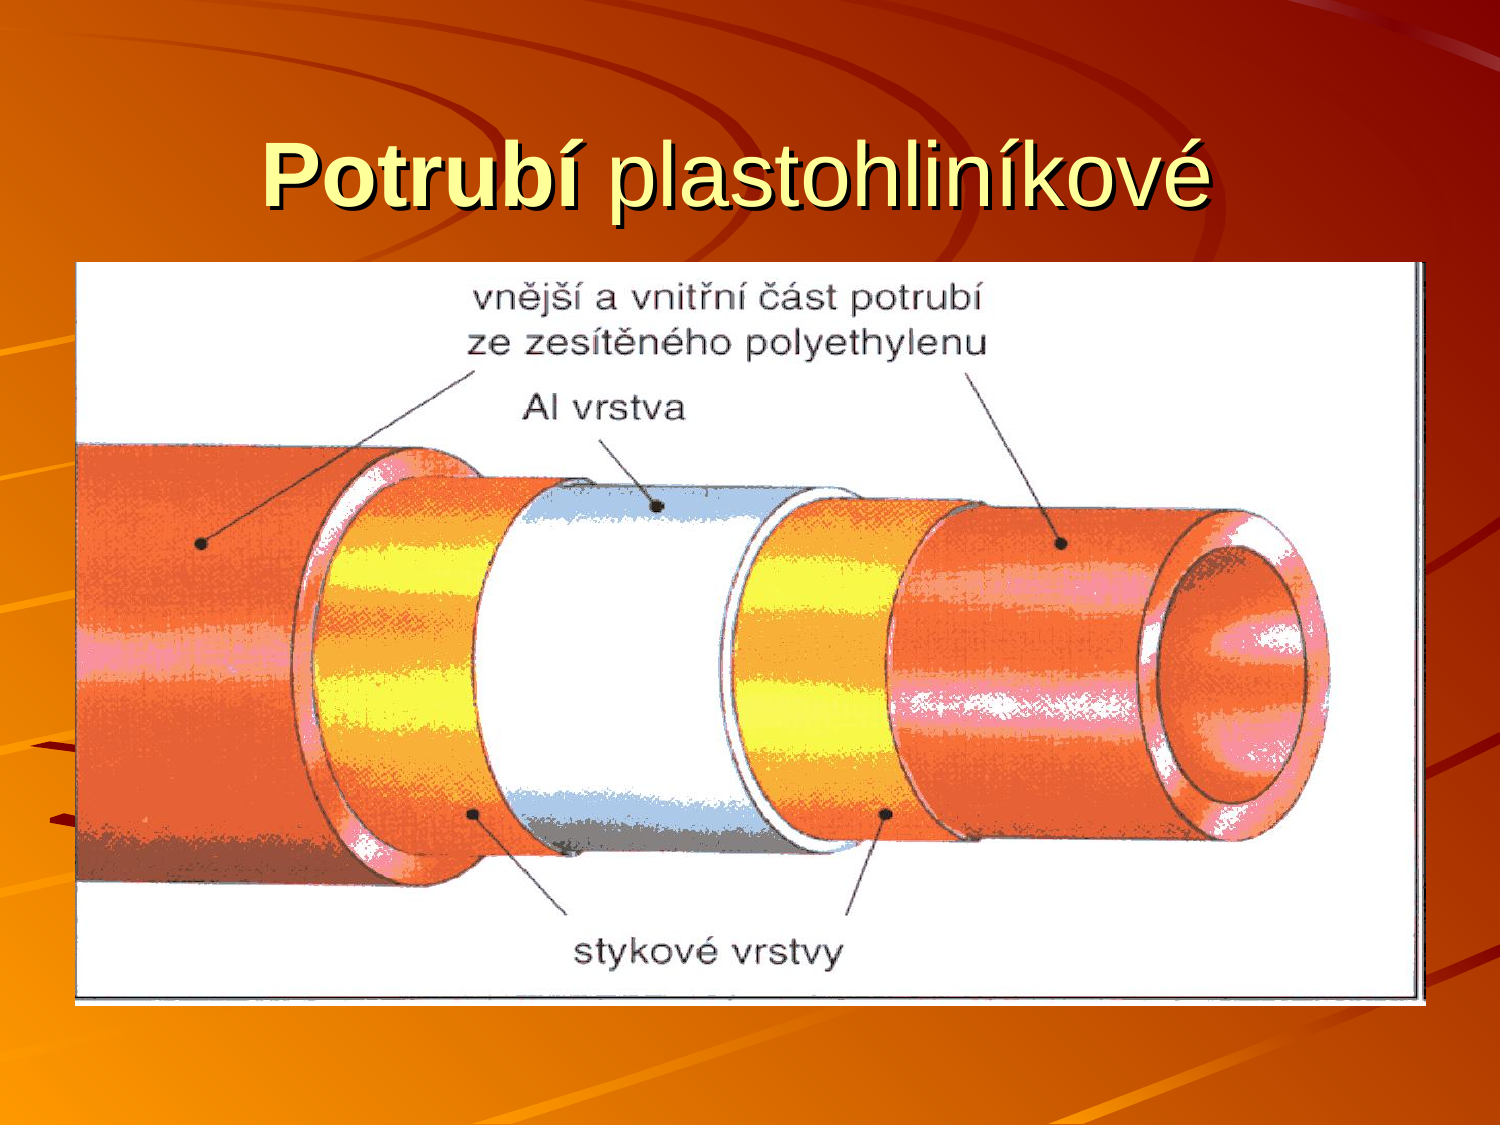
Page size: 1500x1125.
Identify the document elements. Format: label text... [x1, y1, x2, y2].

picture [75, 262, 1426, 1006]
title Potrubí plastohliníkové [75, 25, 1426, 233]
